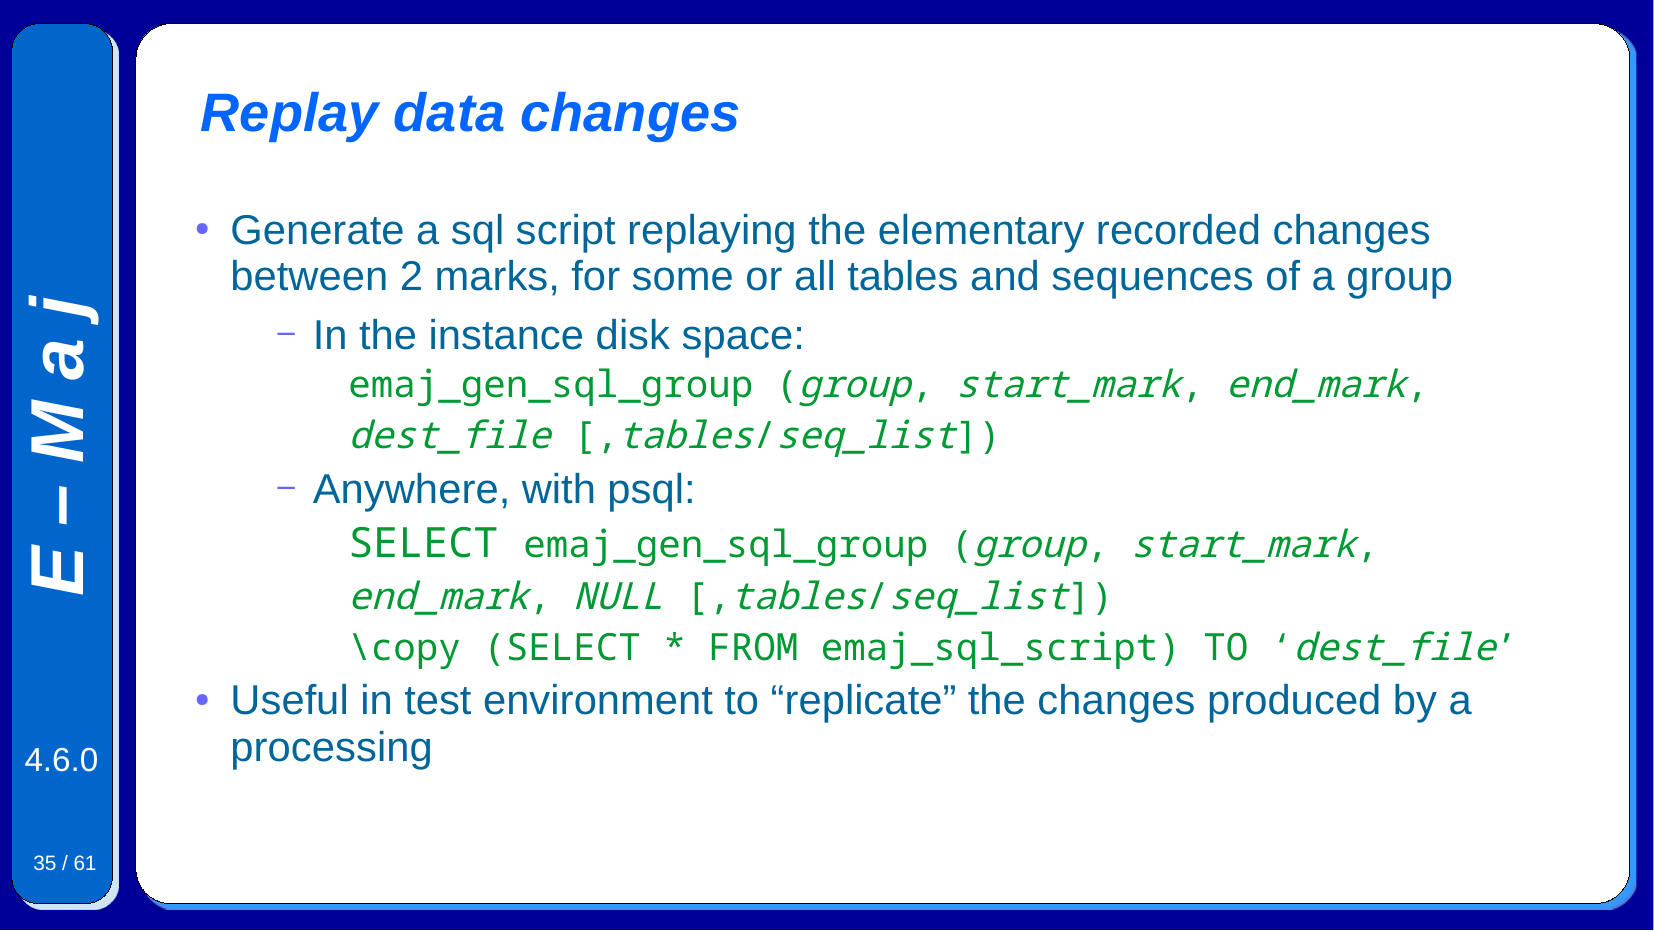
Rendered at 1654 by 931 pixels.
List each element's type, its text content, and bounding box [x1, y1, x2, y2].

title Replay data changes [200, 34, 1575, 191]
list Generate a sql script replaying the elementary recorded changes between 2 marks, for some or all tables and sequences of a group In the instance disk space: emaj_gen_sql_group (group, start_mark, end_mark, dest_file [,tables/seq_list]) Anywhere, with psql: SELECT emaj_gen_sql_group (group, start_mark, end_mark, NULL [,tables/seq_list]) \copy (SELECT * FROM emaj_sql_script) TO ‘dest_file’ Useful in test environment to “replicate” the changes produced by a processing [177, 206, 1587, 881]
